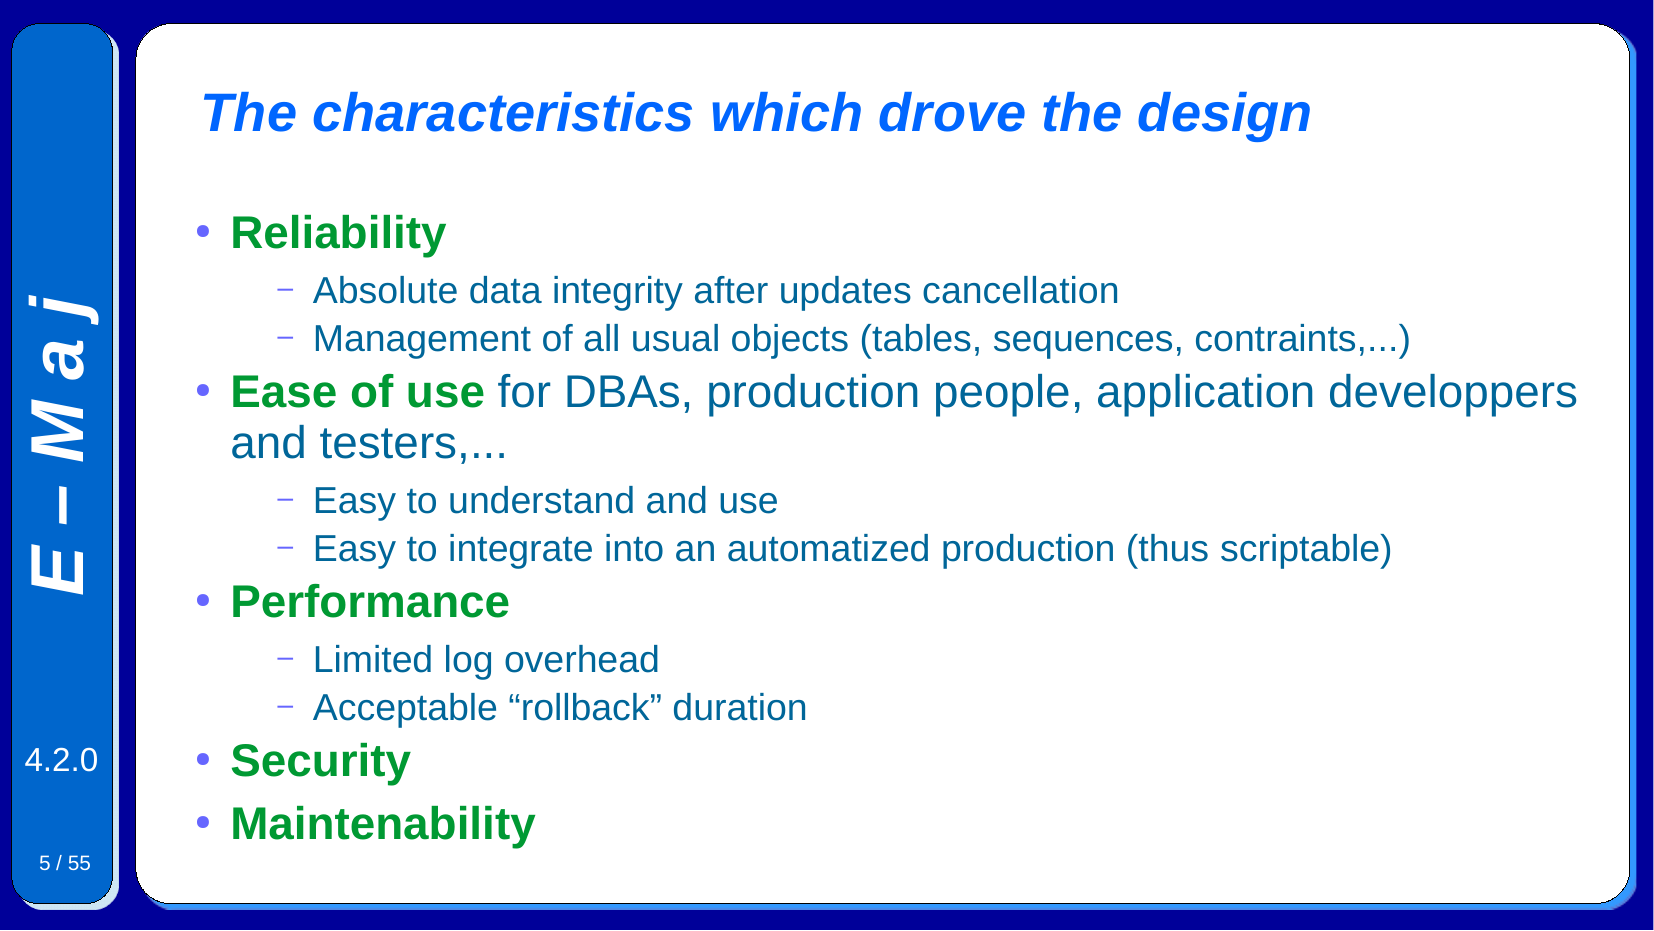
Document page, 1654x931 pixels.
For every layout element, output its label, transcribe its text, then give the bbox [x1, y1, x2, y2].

title The characteristics which drove the design [200, 34, 1575, 191]
list Reliability Absolute data integrity after updates cancellation Management of all usual objects (tables, sequences, contraints,...) Ease of use for DBAs, production people, application developpers and testers,... Easy to understand and use Easy to integrate into an automatized production (thus scriptable) Performance Limited log overhead Acceptable “rollback” duration Security Maintenability [177, 206, 1587, 849]
